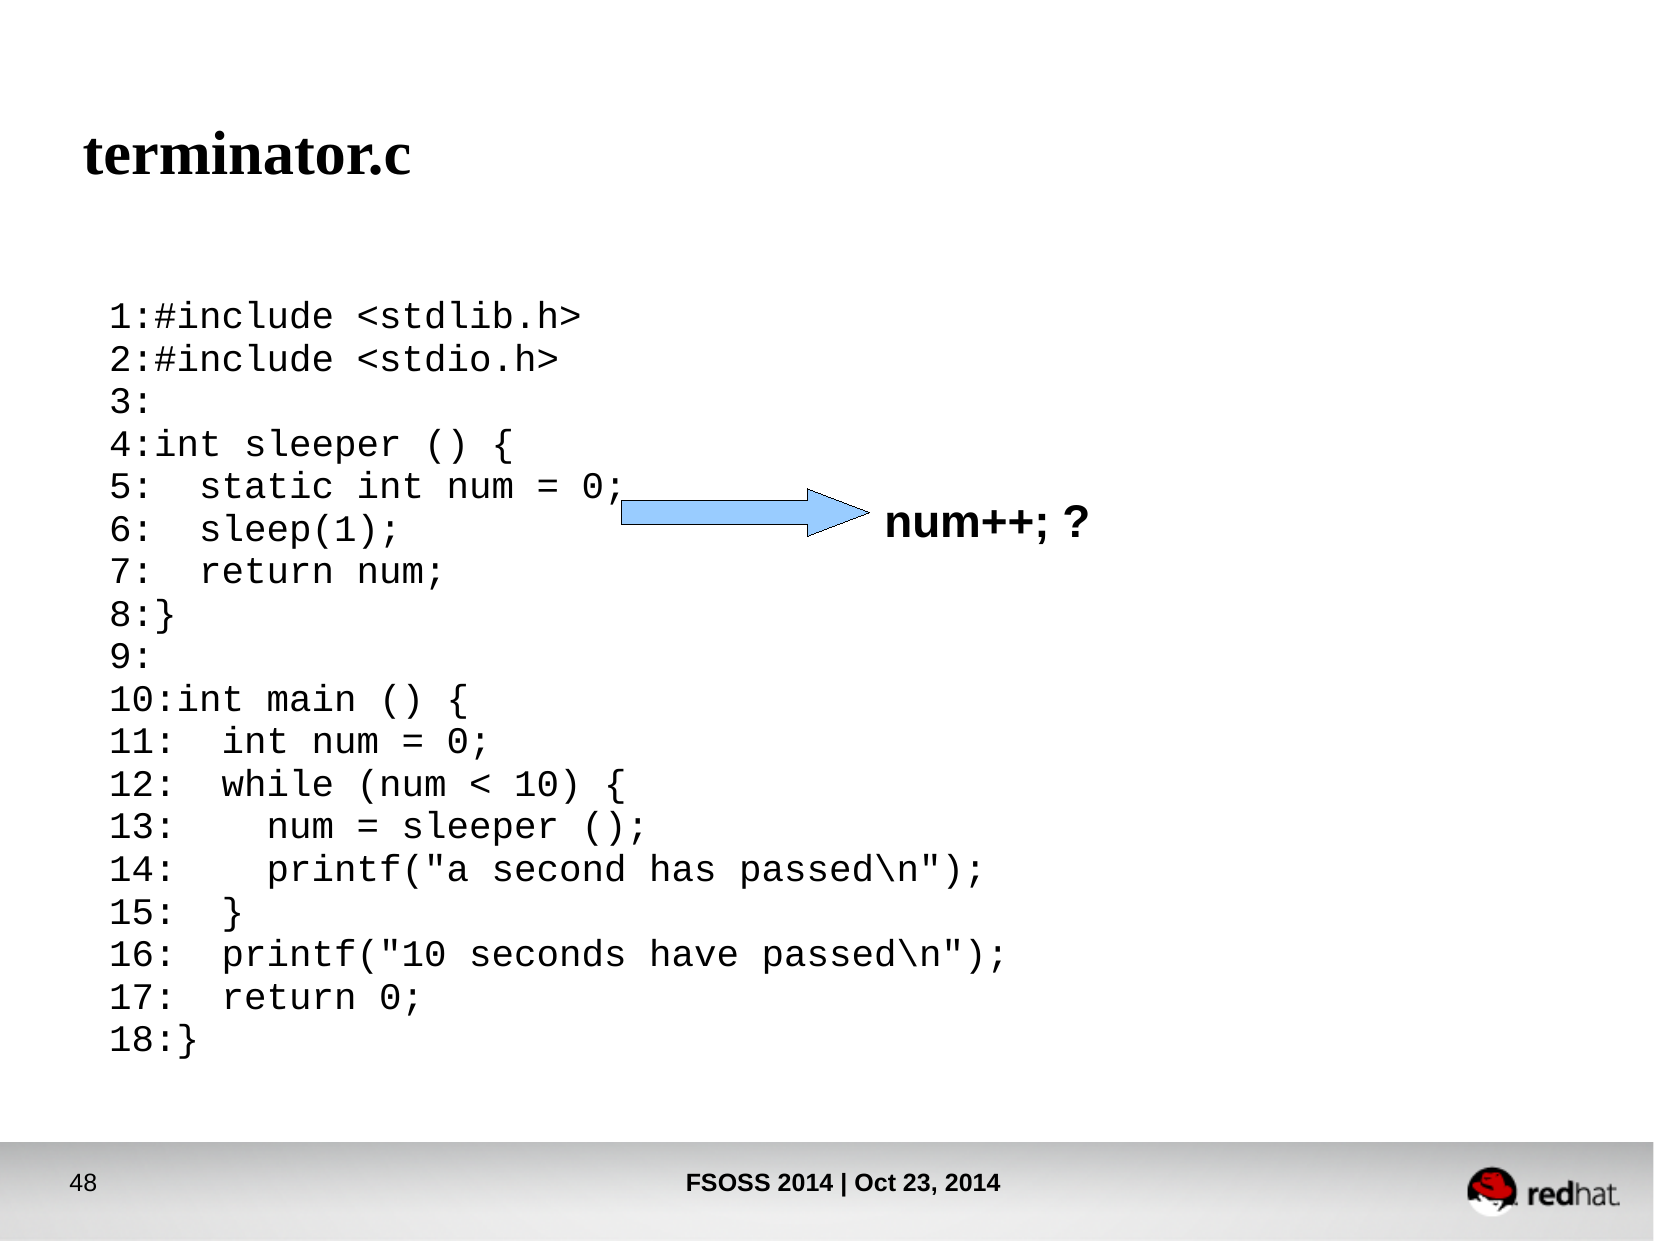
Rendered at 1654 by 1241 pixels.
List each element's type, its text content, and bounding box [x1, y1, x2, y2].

title terminator.c [82, 49, 1571, 257]
text_box num++; ? [869, 488, 1120, 588]
picture [0, 1142, 1654, 1241]
text_box 1:#include <stdlib.h> 2:#include <stdio.h> 3: 4:int sleeper () { 5: static int num = 0; 6: sleep(1); 7: return num; 8:} 9: 10:int main () { 11: int num = 0; 12: while (num < 10) { 13: num = sleeper (); 14: printf("a second has passed\n"); 15: } 16: printf("10 seconds have passed\n"); 17: return 0; 18:} [94, 290, 1359, 1156]
text_box [621, 488, 870, 537]
